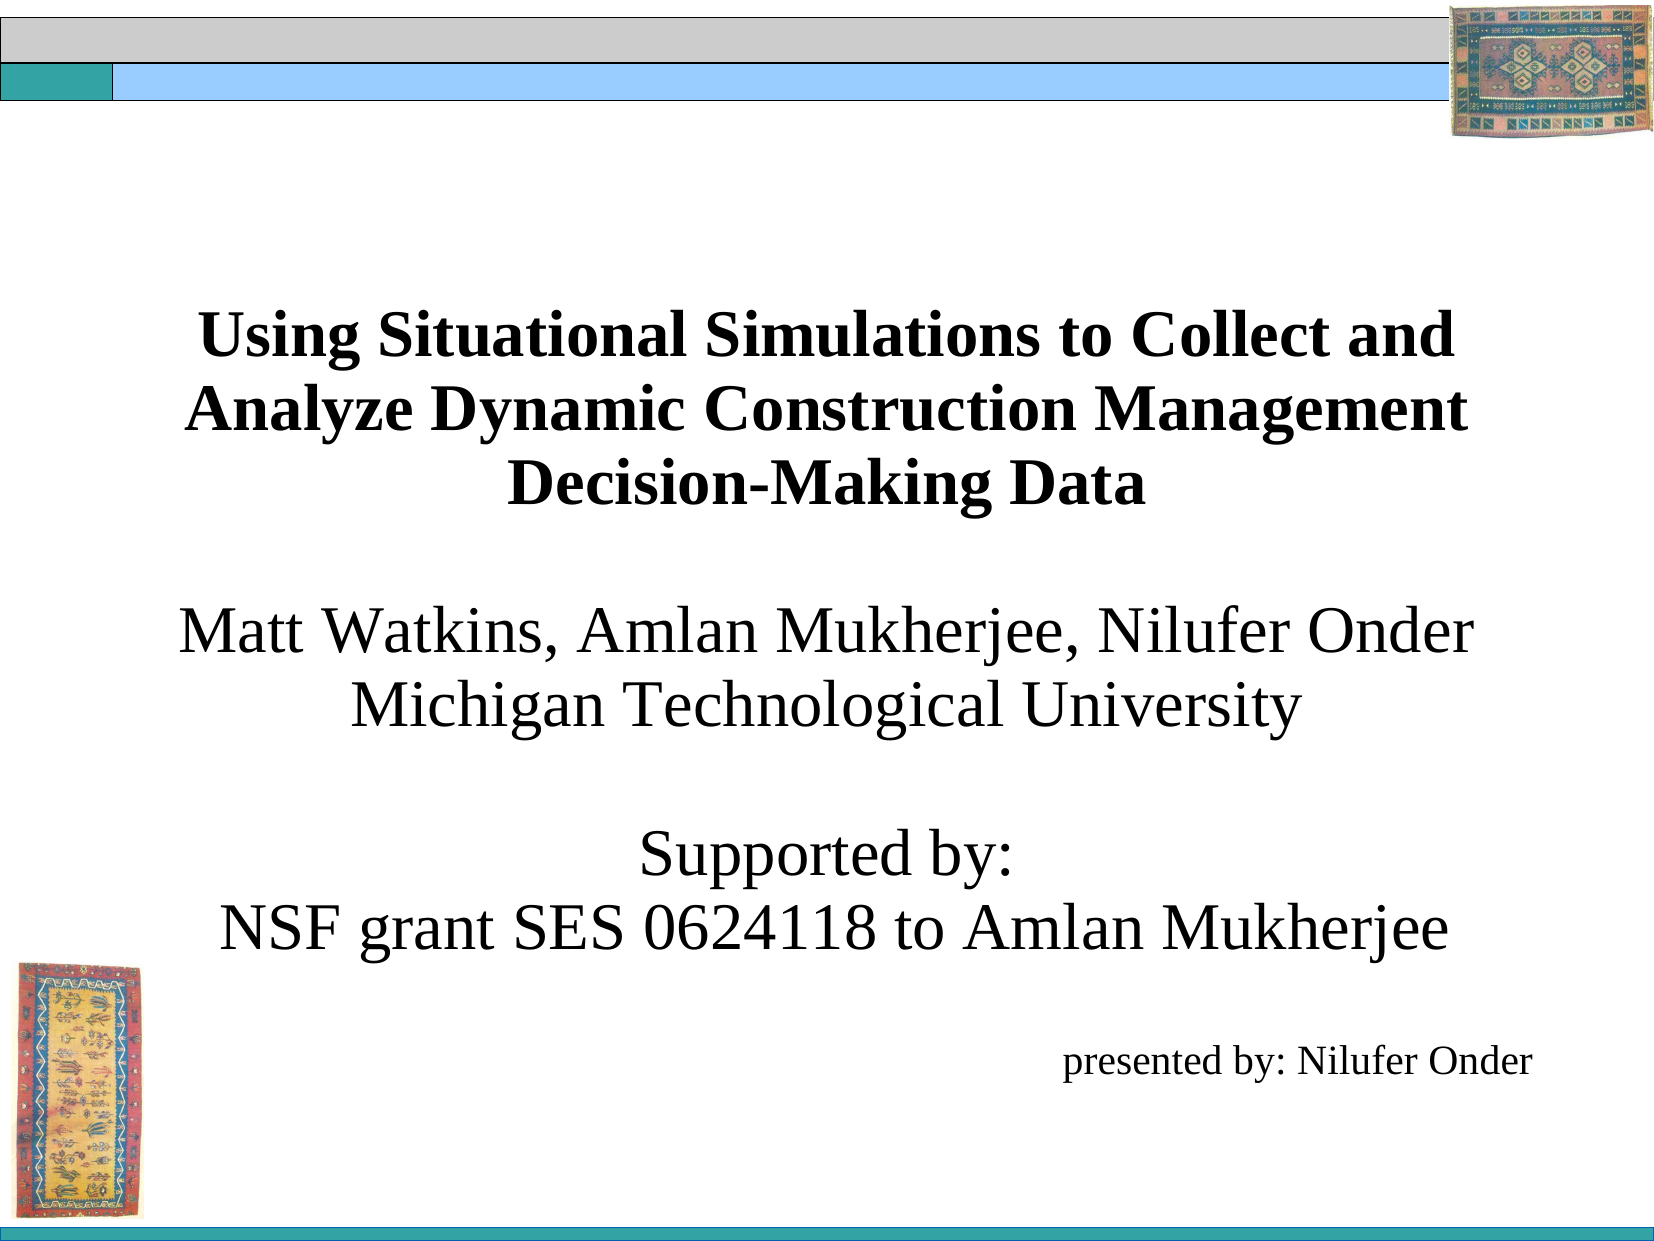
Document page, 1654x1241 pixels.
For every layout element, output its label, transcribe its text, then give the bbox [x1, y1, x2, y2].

subtitle Using Situational Simulations to Collect and Analyze Dynamic Construction Management Decision-Making Data Matt Watkins, Amlan Mukherjee, Nilufer Onder Michigan Technological University Supported by: NSF grant SES 0624118 to Amlan Mukherjee presented by: Nilufer Onder [121, 251, 1534, 1130]
picture [1449, 5, 1654, 139]
picture [12, 962, 144, 1219]
